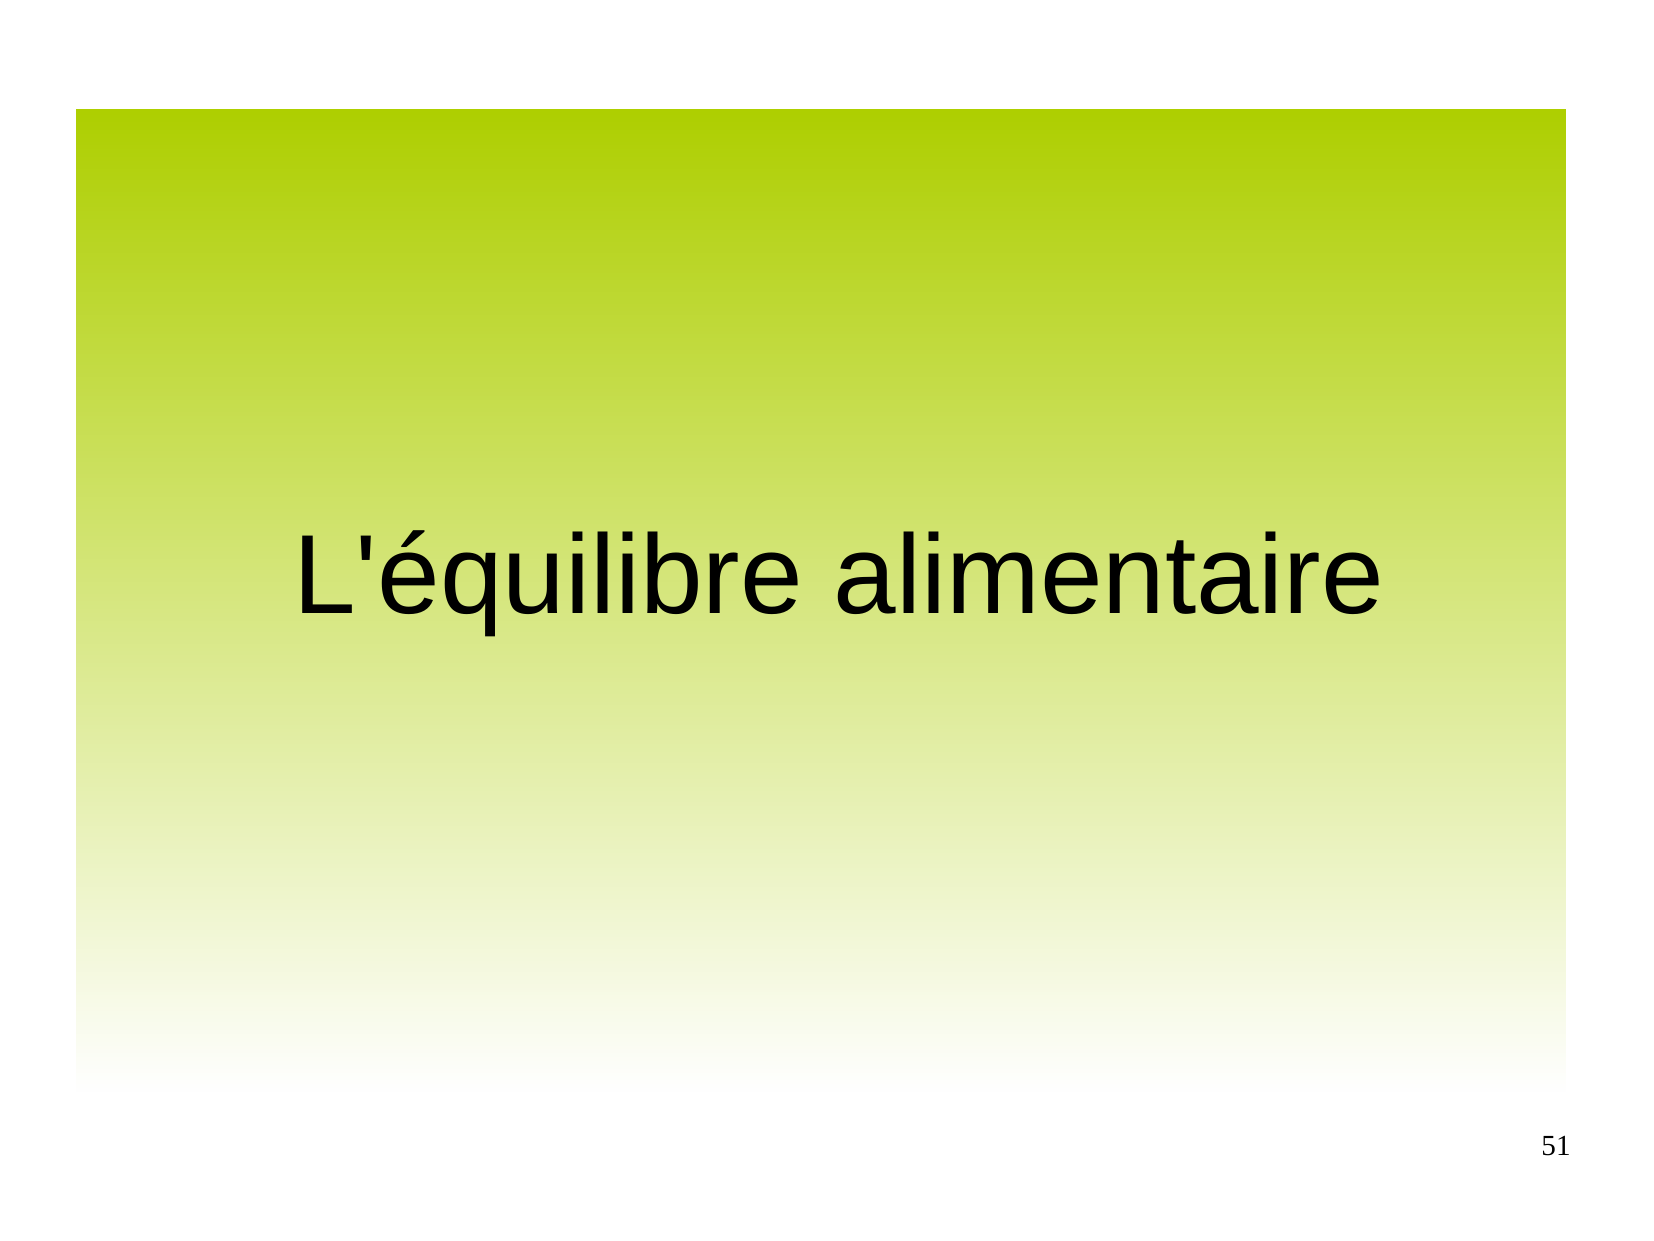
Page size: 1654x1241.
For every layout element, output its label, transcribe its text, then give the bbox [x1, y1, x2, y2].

subtitle L'équilibre alimentaire [76, 109, 1565, 1093]
